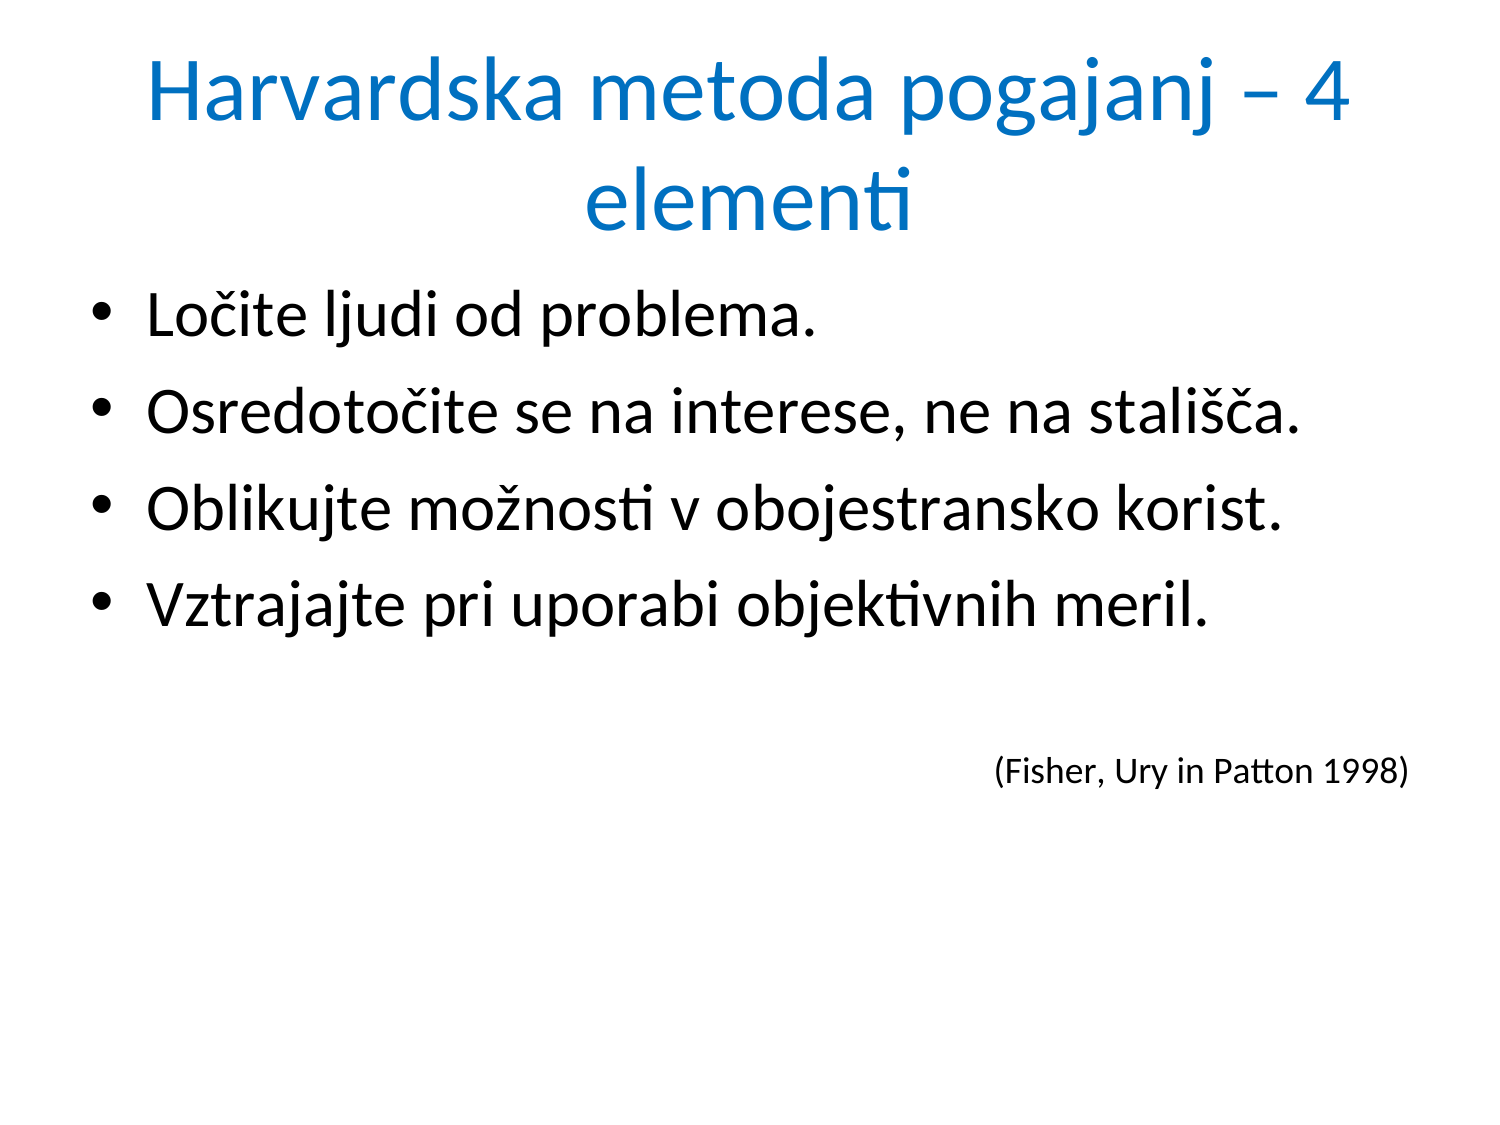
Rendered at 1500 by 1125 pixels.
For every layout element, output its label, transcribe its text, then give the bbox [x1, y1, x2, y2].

list Ločite ljudi od problema. Osredotočite se na interese, ne na stališča. Oblikujte možnosti v obojestransko korist. Vztrajajte pri uporabi objektivnih meril. (Fisher, Ury in Patton 1998) [75, 262, 1426, 1006]
title Harvardska metoda pogajanj – 4 elementi [75, 21, 1426, 257]
